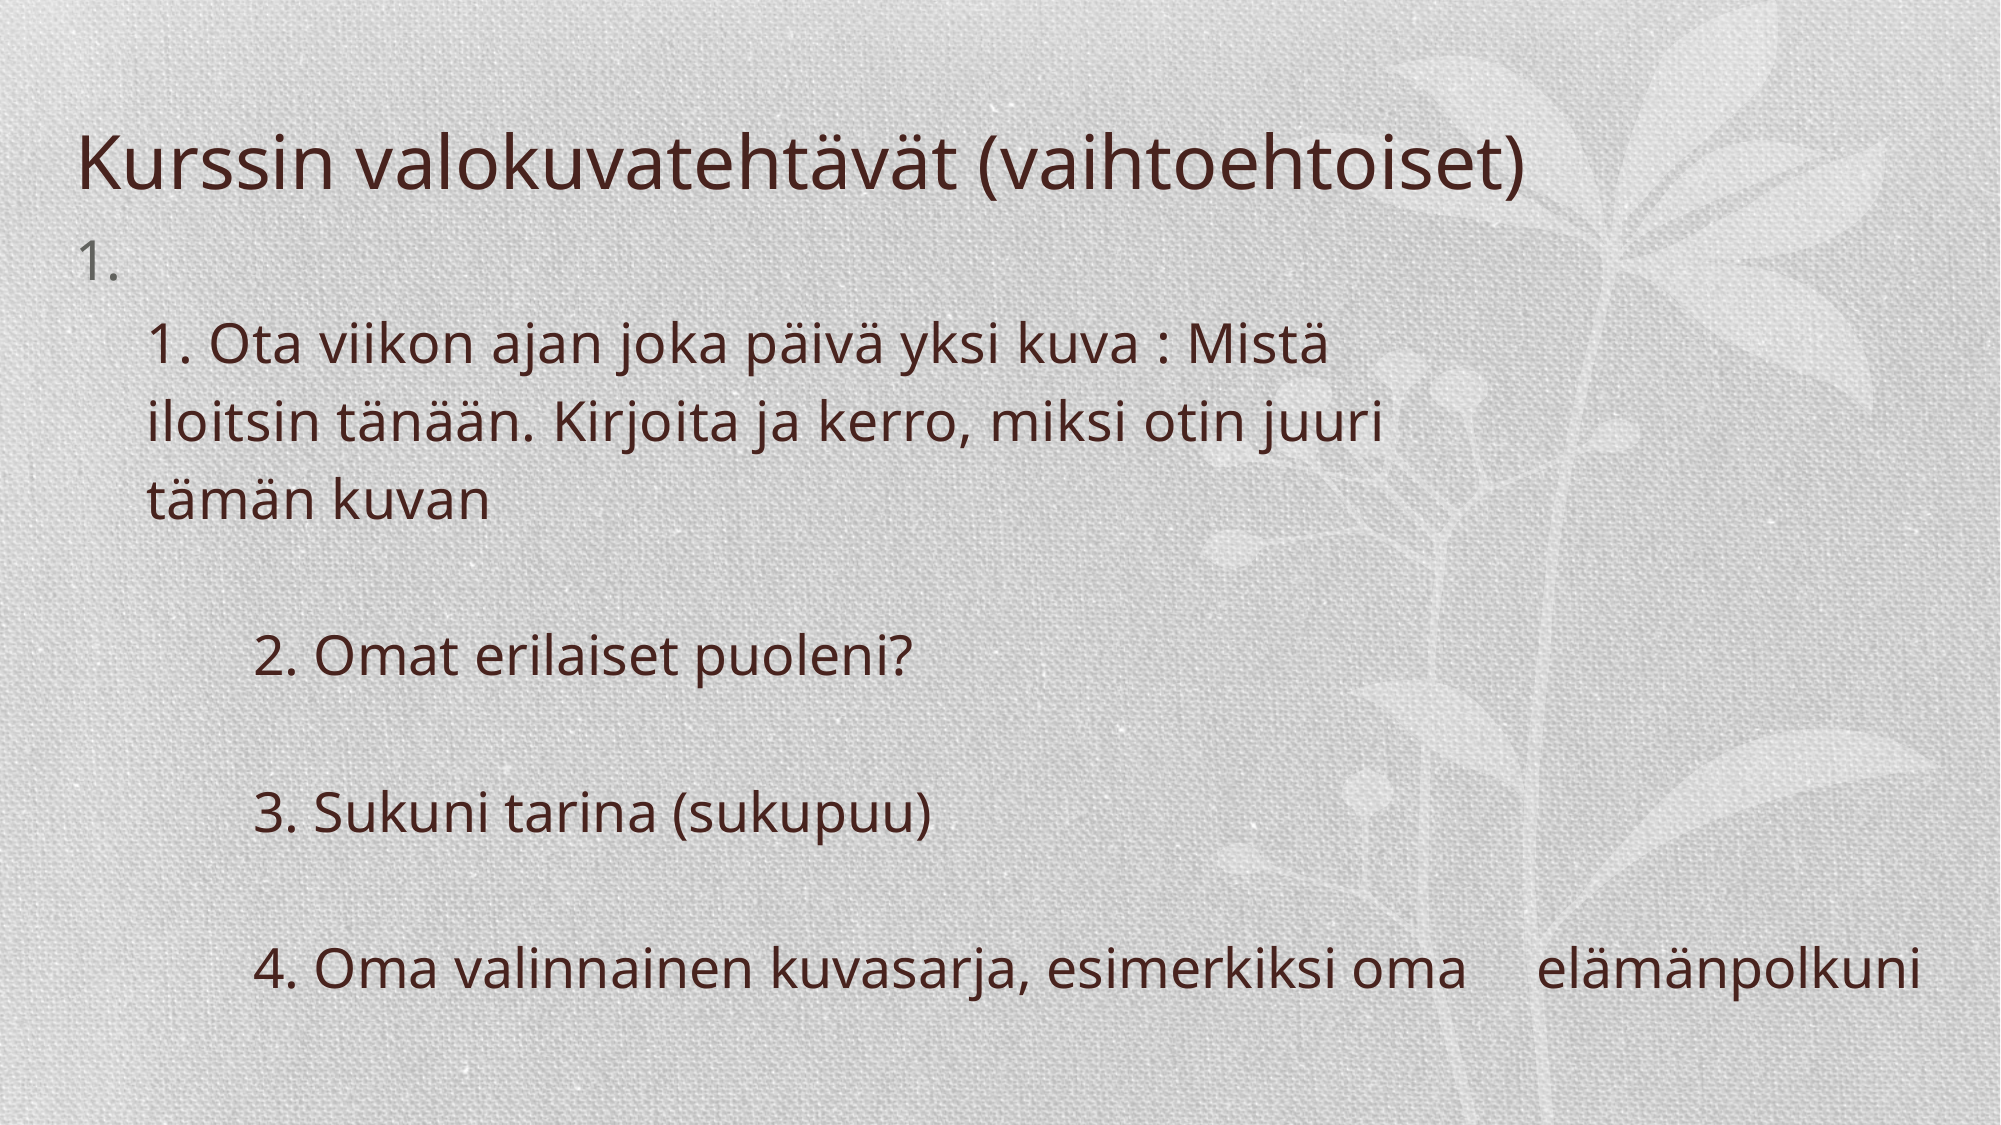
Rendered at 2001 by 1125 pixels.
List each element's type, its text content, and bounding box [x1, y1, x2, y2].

title Kurssin valokuvatehtävät (vaihtoehtoiset) [60, 37, 1940, 213]
list 1. Ota viikon ajan joka päivä yksi kuva : Mistä iloitsin tänään. Kirjoita ja kerro, miksi otin juuri tämän kuvan 2. Omat erilaiset puoleni? 3. Sukuni tarina (sukupuu) 4. Oma valinnainen kuvasarja, esimerkiksi oma elämänpolkuni [60, 213, 1941, 1024]
